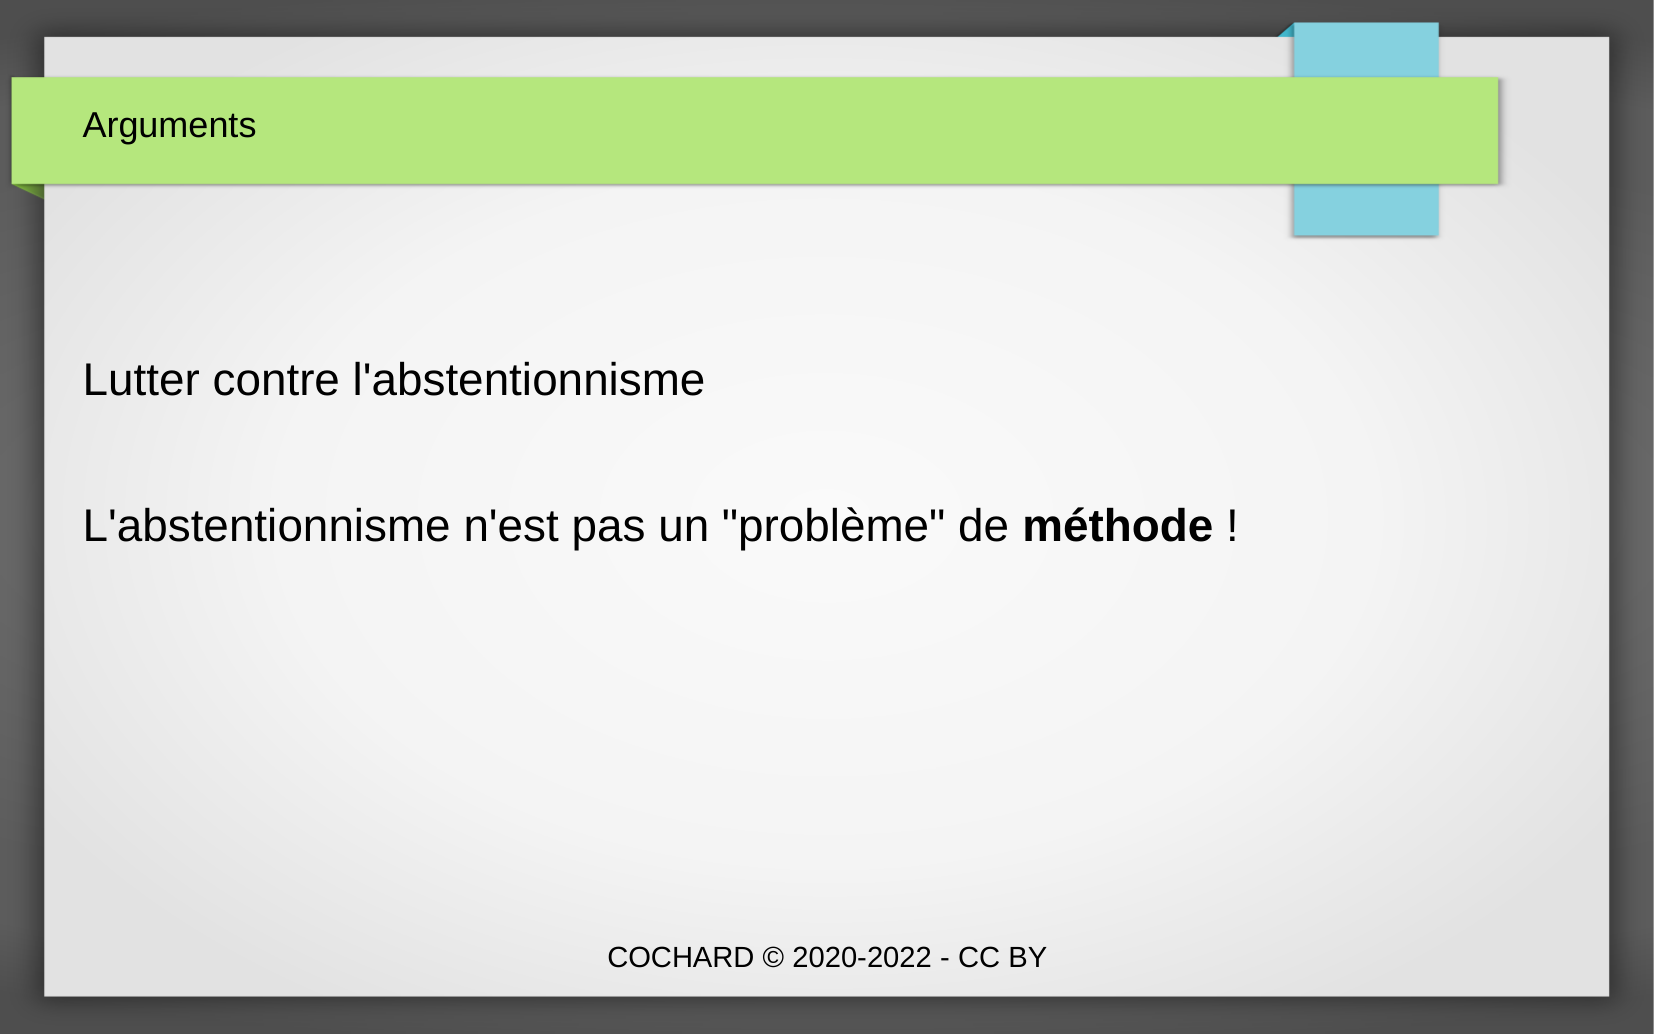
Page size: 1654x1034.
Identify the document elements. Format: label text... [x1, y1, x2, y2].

list Lutter contre l'abstentionnisme L'abstentionnisme n'est pas un "problème" de méthode ! [82, 249, 1571, 849]
title Arguments [82, 39, 1235, 210]
picture [0, 0, 1654, 1034]
